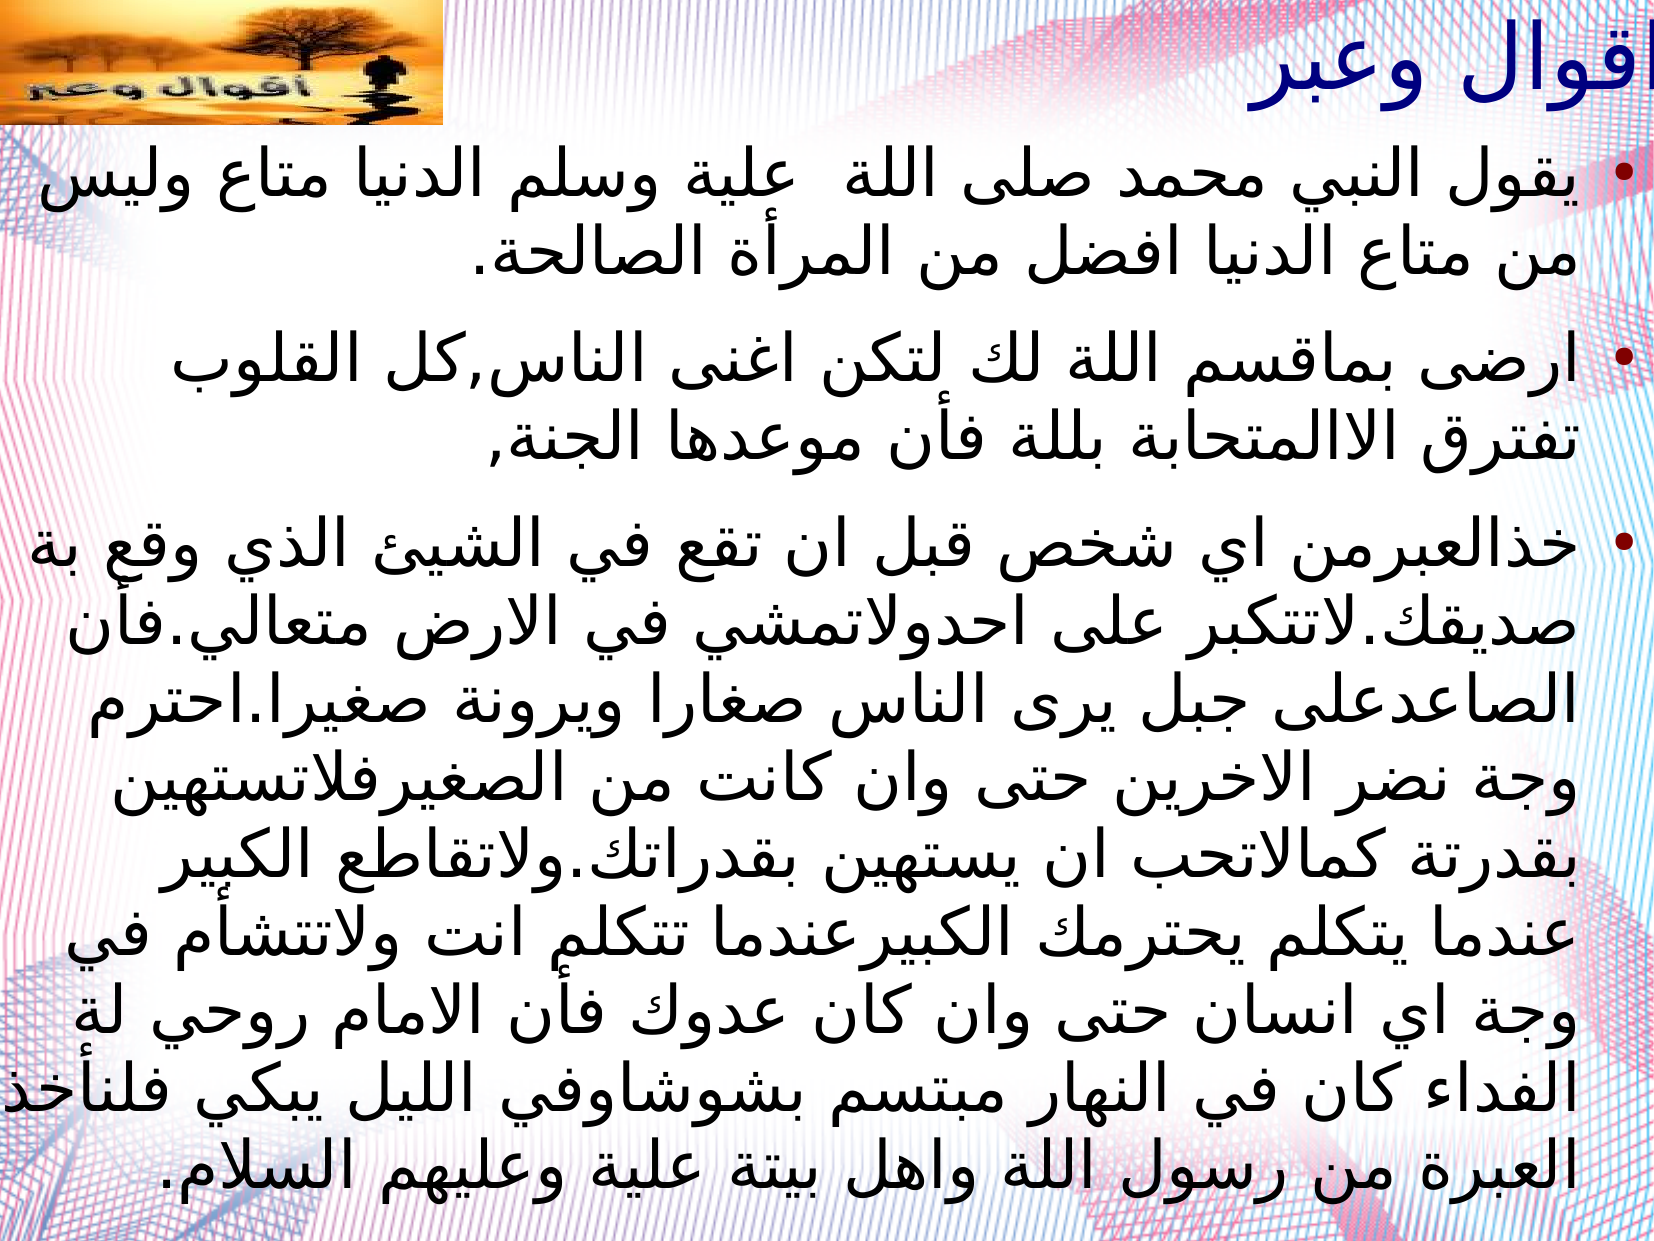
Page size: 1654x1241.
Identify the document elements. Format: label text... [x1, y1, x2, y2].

title اقوال وعبر [715, 0, 1654, 134]
list يقول النبي محمد صلى اللة علية وسلم الدنيا متاع وليس من متاع الدنيا افضل من المرأة الصالحة. ارضى بماقسم اللة لك لتكن اغنى الناس,كل القلوب تفترق الاالمتحابة بللة فأن موعدها الجنة, خذالعبرمن اي شخص قبل ان تقع في الشيئ الذي وقع بة صديقك.لاتتكبر على احدولاتمشي في الارض متعالي.فأن الصاعدعلى جبل يرى الناس صغارا ويرونة صغيرا.احترم وجة نضر الاخرين حتى وان كانت من الصغيرفلاتستهين بقدرتة كمالاتحب ان يستهين بقدراتك.ولاتقاطع الكبير عندما يتكلم يحترمك الكبيرعندما تتكلم انت ولاتتشأم في وجة اي انسان حتى وان كان عدوك فأن الامام روحي لة الفداء كان في النهار مبتسم بشوشاوفي الليل يبكي فلنأخذ العبرة من رسول اللة واهل بيتة علية وعليهم السلام. [0, 134, 1654, 1241]
picture [0, 0, 715, 134]
